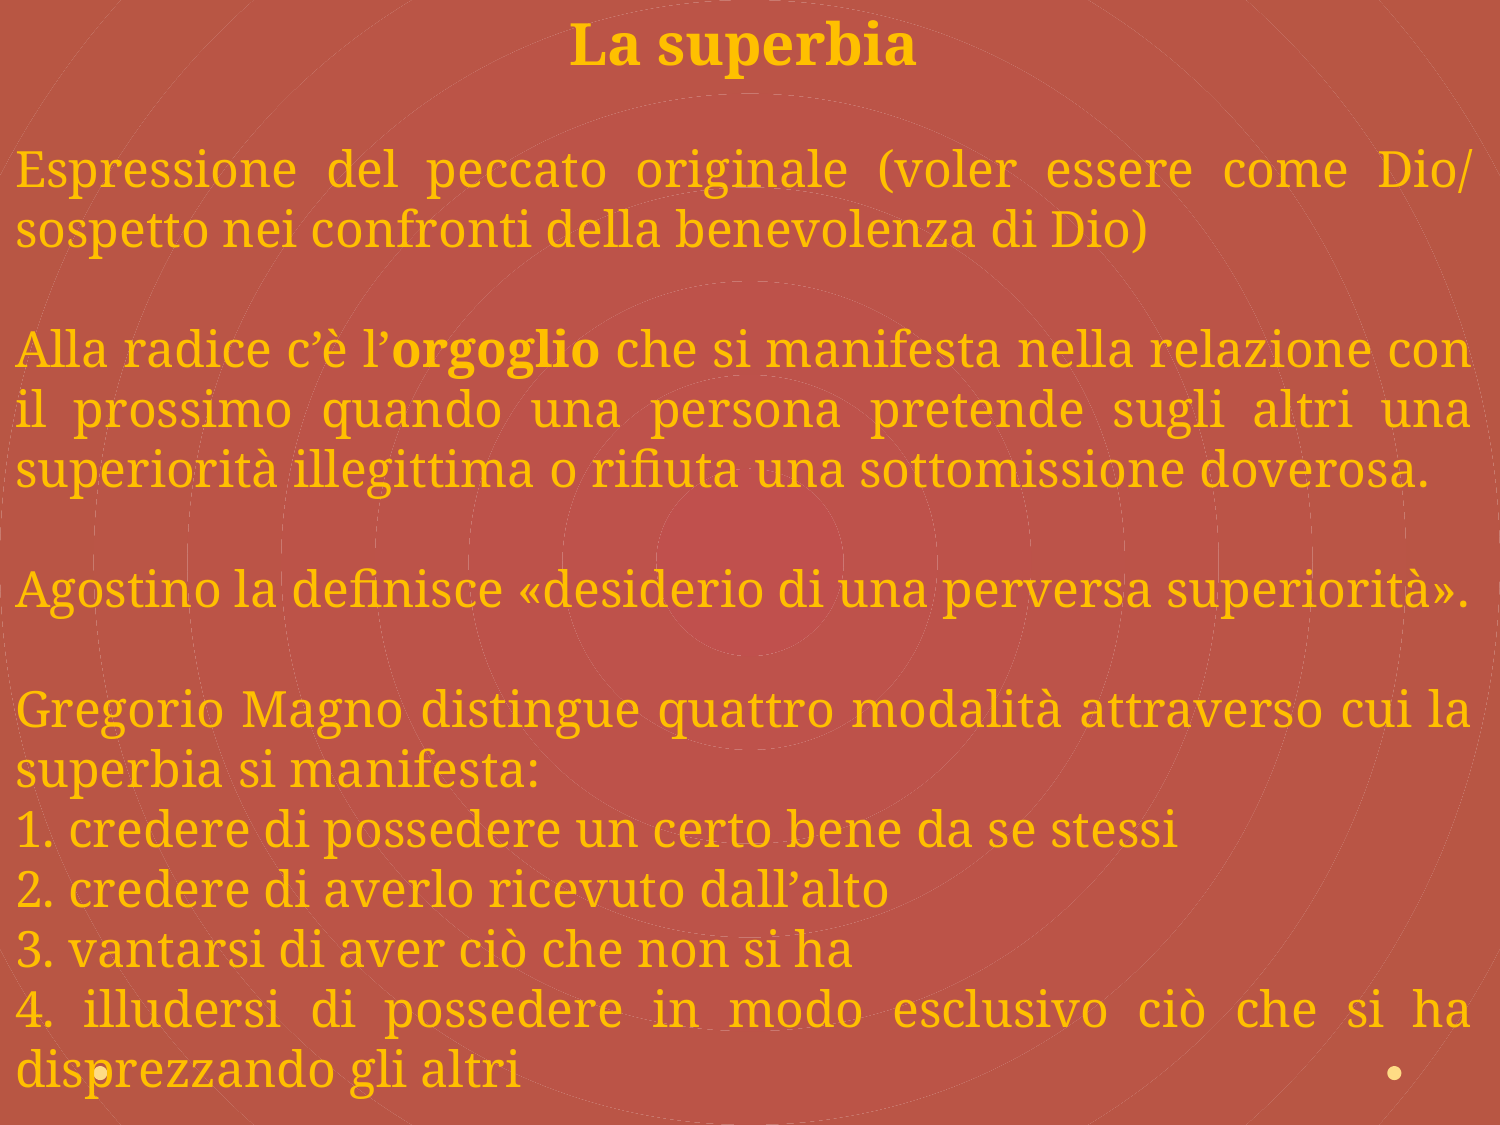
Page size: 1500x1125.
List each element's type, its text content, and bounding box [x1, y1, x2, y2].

text_box La superbia Espressione del peccato originale (voler essere come Dio/ sospetto nei confronti della benevolenza di Dio) Alla radice c’è l’orgoglio che si manifesta nella relazione con il prossimo quando una persona pretende sugli altri una superiorità illegittima o rifiuta una sottomissione doverosa. Agostino la definisce «desiderio di una perversa superiorità». Gregorio Magno distingue quattro modalità attraverso cui la superbia si manifesta: 1. credere di possedere un certo bene da se stessi 2. credere di averlo ricevuto dall’alto 3. vantarsi di aver ciò che non si ha 4. illudersi di possedere in modo esclusivo ciò che si ha disprezzando gli altri [0, 0, 1500, 1116]
